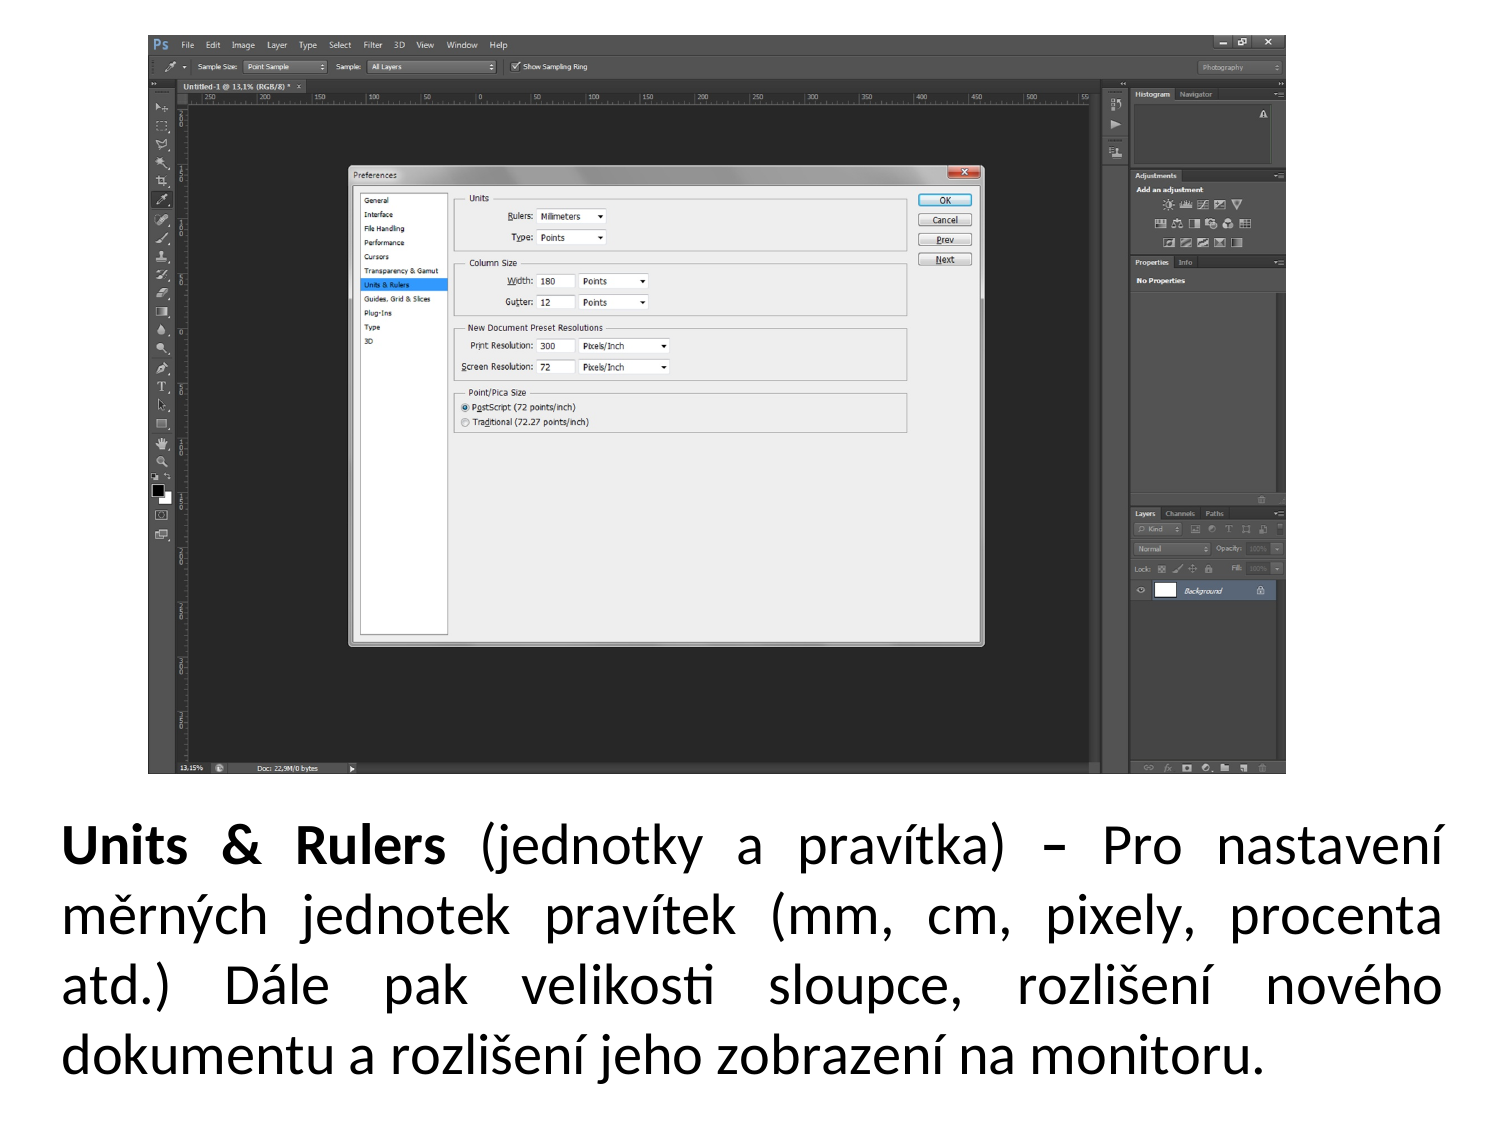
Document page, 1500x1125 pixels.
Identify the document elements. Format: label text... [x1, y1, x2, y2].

picture [148, 35, 1286, 774]
text_box Units & Rulers (jednotky a pravítka) – Pro nastavení měrných jednotek pravítek (mm, cm, pixely, procenta atd.) Dále pak velikosti sloupce, rozlišení nového dokumentu a rozlišení jeho zobrazení na monitoru. [46, 798, 1459, 1095]
